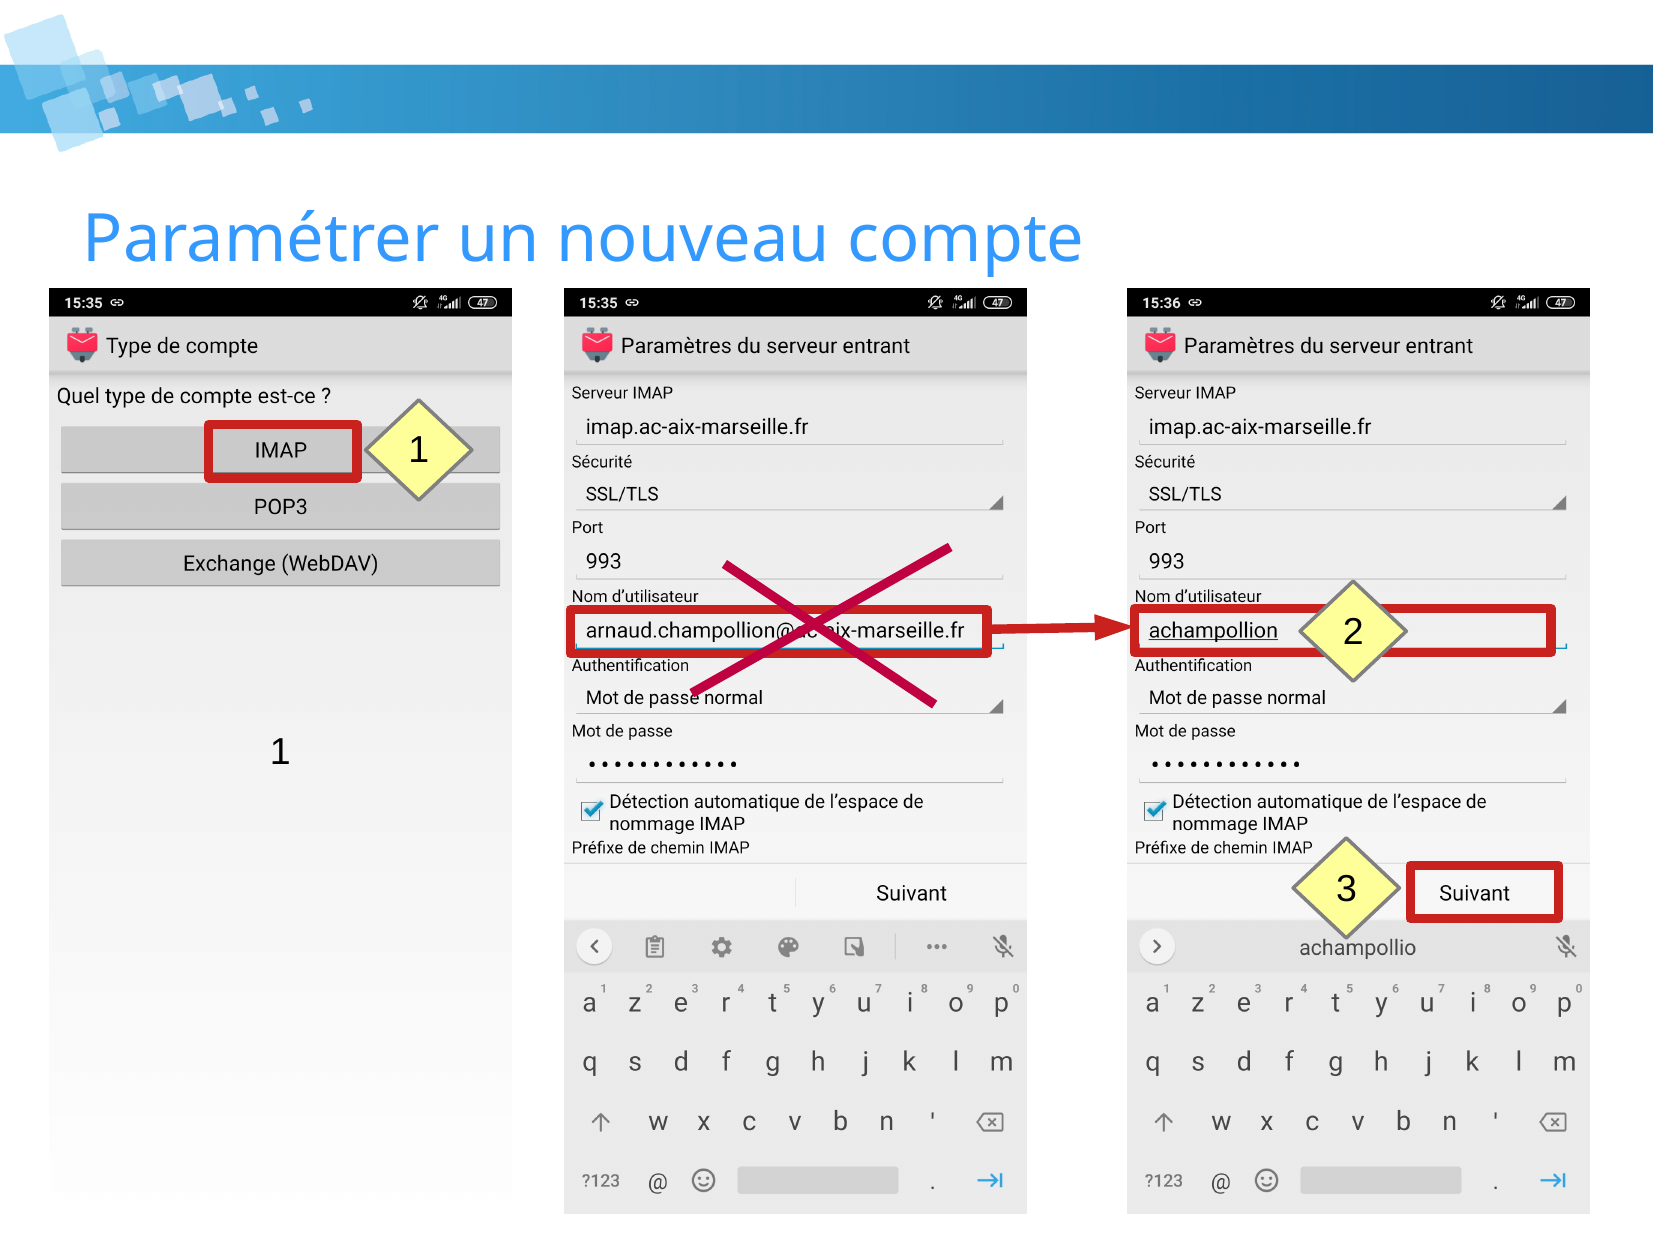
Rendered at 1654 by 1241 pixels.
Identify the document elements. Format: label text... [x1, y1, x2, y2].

text_box 2 [1300, 581, 1407, 682]
text_box 1 [365, 399, 472, 501]
title Paramétrer un nouveau compte [82, 132, 1571, 340]
text_box 3 [1293, 837, 1400, 938]
picture [0, 0, 1653, 1238]
